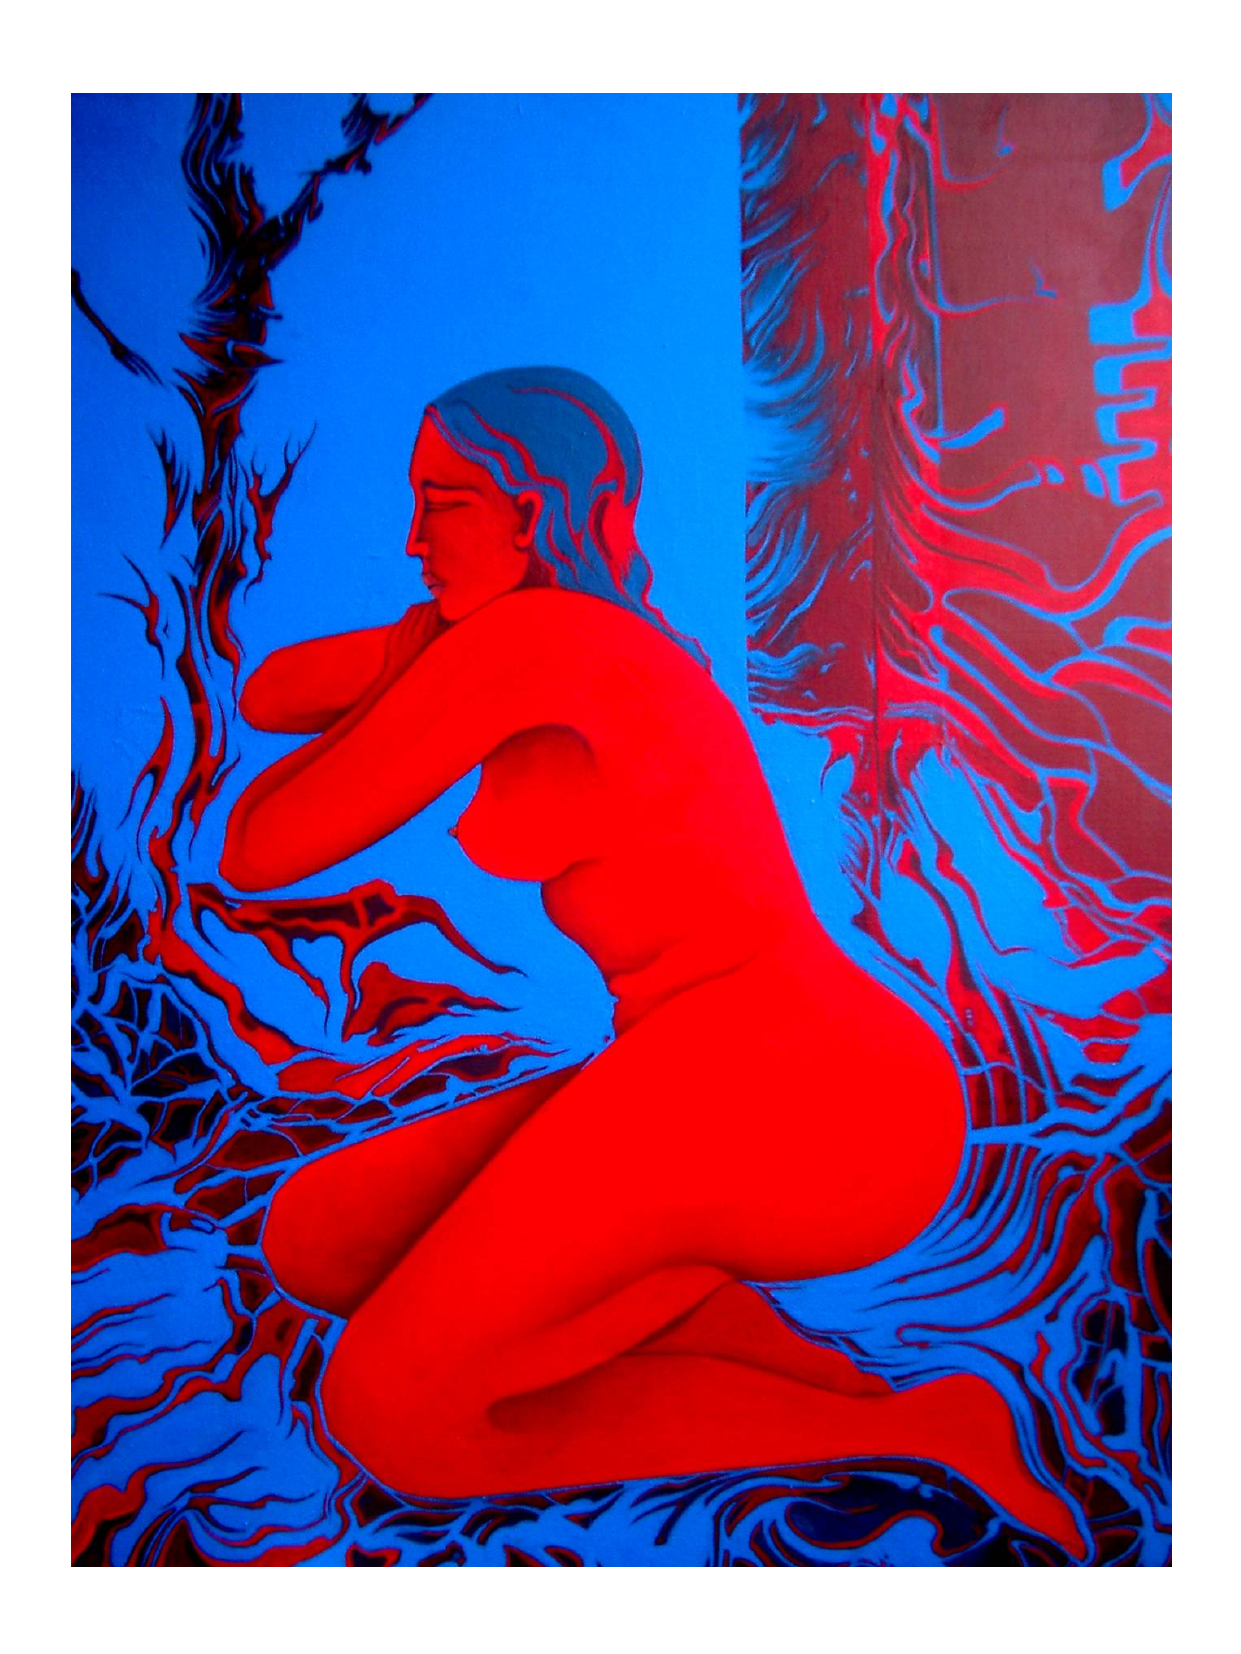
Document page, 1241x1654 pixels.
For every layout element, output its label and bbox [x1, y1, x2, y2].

picture [71, 93, 1172, 1567]
